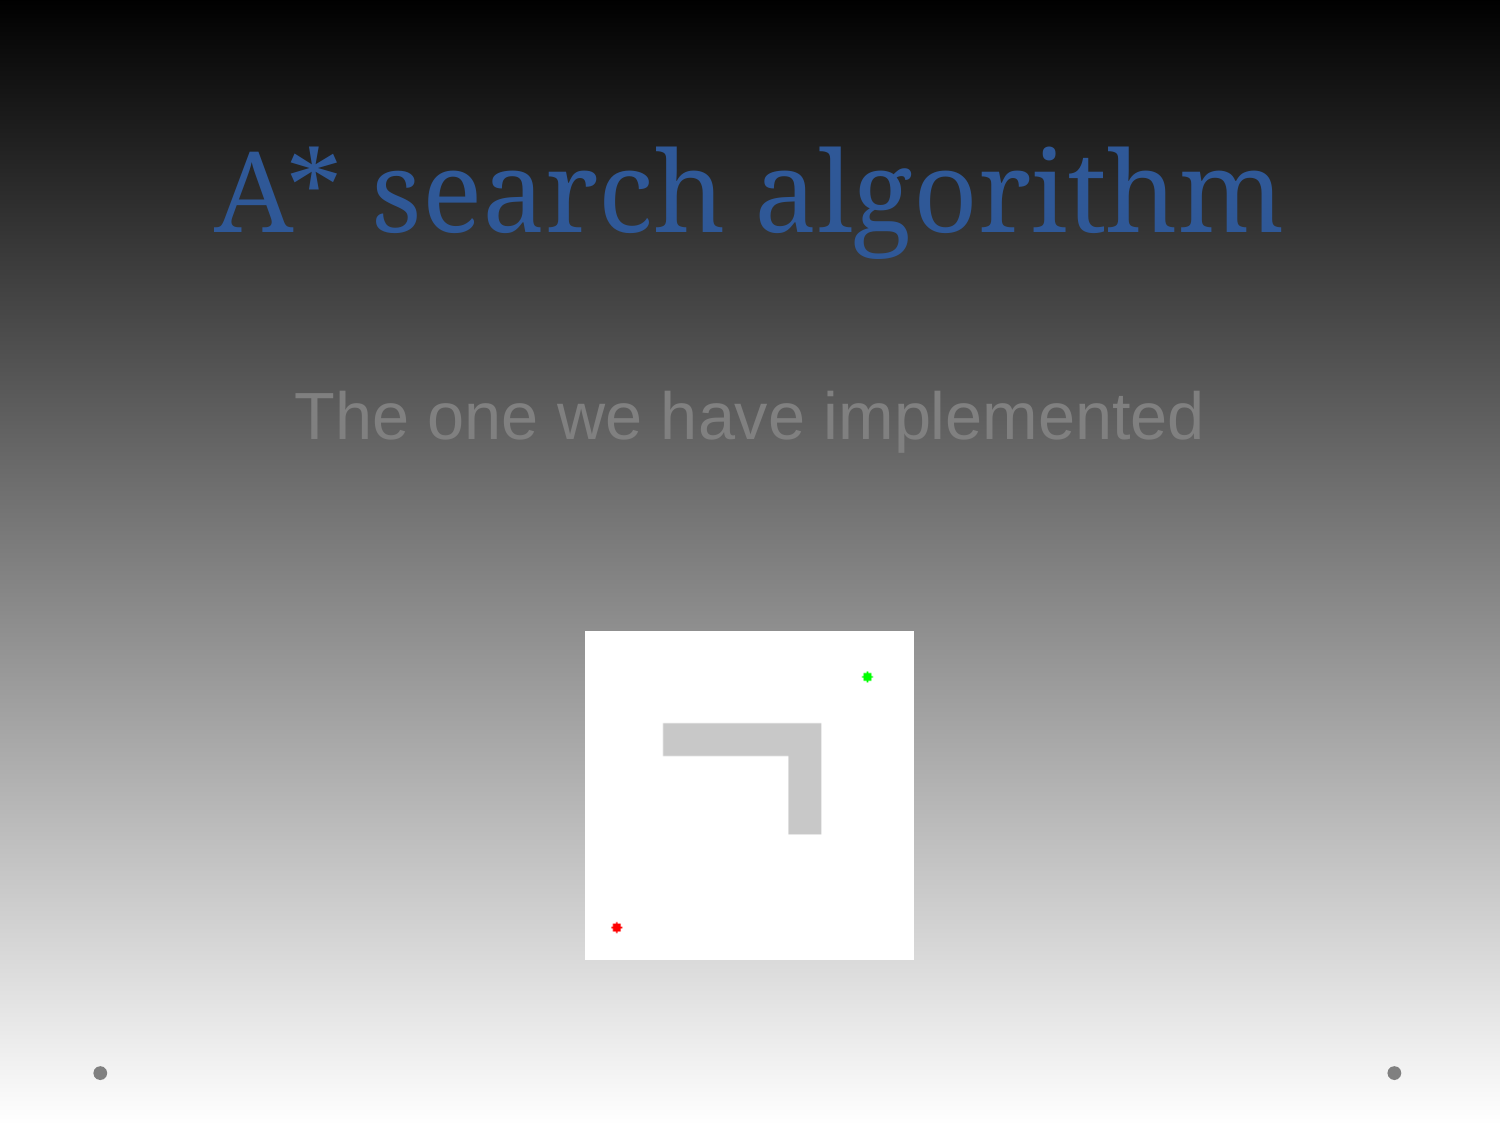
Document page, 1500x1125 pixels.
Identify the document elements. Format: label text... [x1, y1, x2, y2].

picture [585, 631, 914, 961]
subtitle The one we have implemented [75, 299, 1426, 533]
title A* search algorithm [75, 0, 1425, 263]
